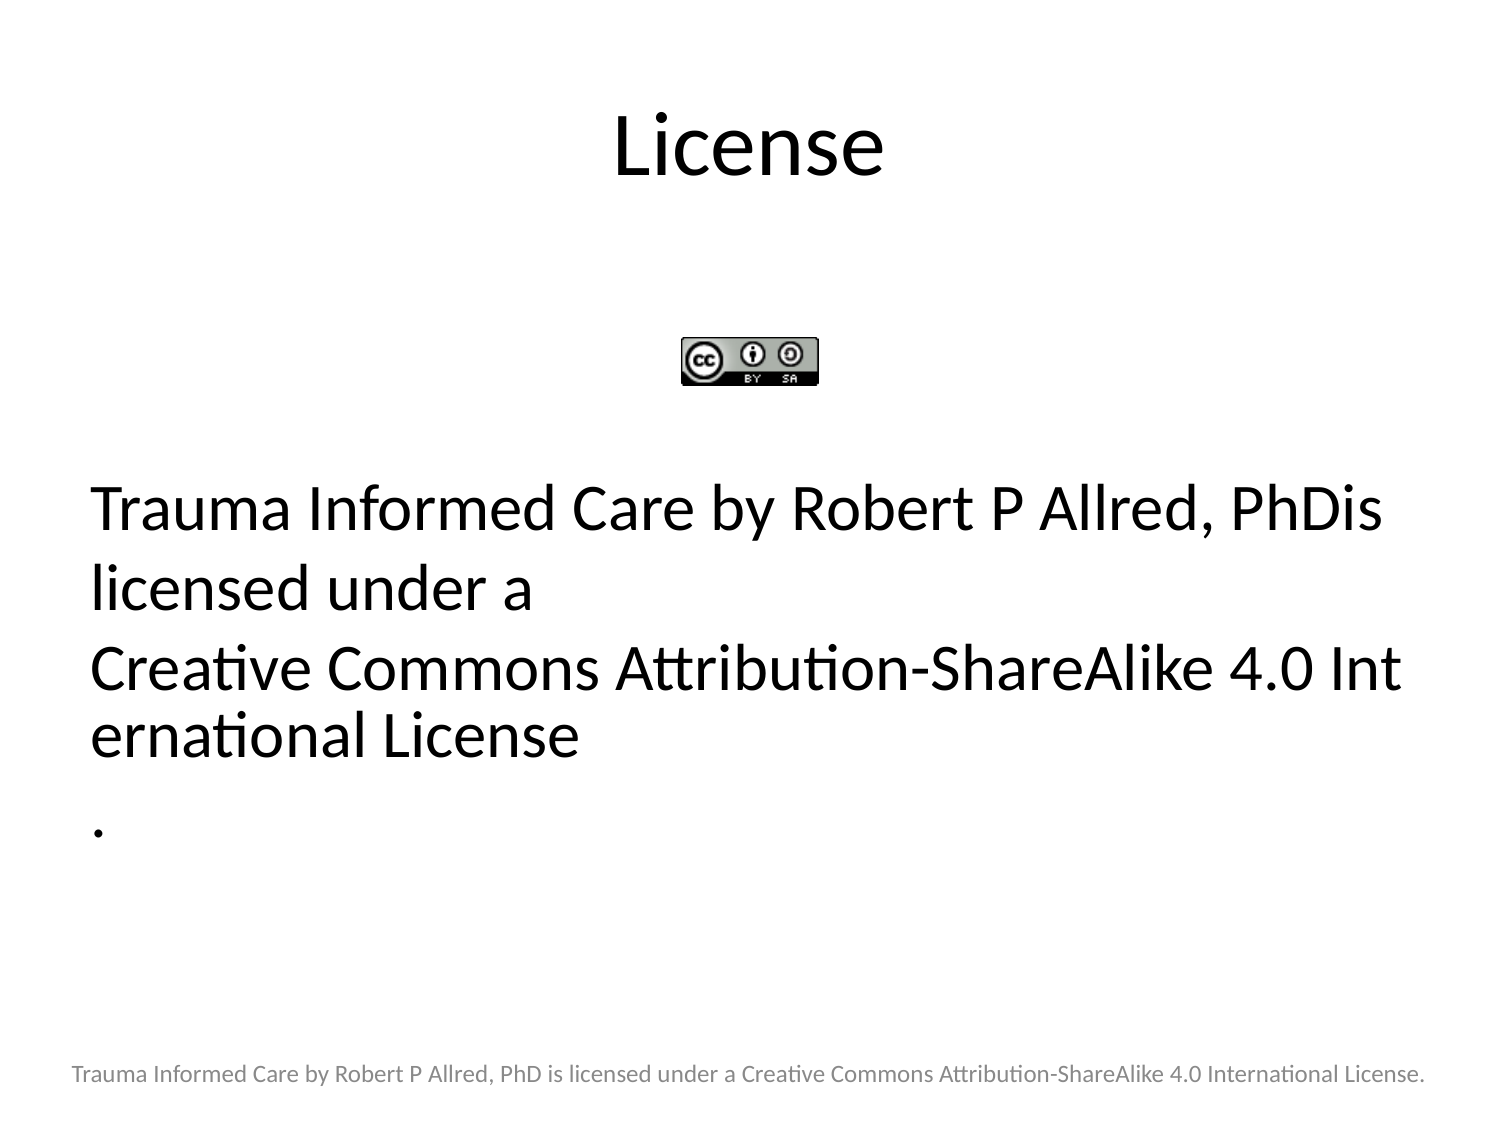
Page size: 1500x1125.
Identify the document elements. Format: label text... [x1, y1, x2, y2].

list Trauma Informed Care by Robert P Allred, PhD is licensed under a Creative Commons Attribution-ShareAlike 4.0 International License. [75, 262, 1426, 1005]
picture [681, 337, 819, 386]
text_box Trauma Informed Care by Robert P Allred, PhD is licensed under a Creative Commons Attribution-ShareAlike 4.0 International License. [50, 1042, 1451, 1103]
title License [75, 45, 1426, 233]
